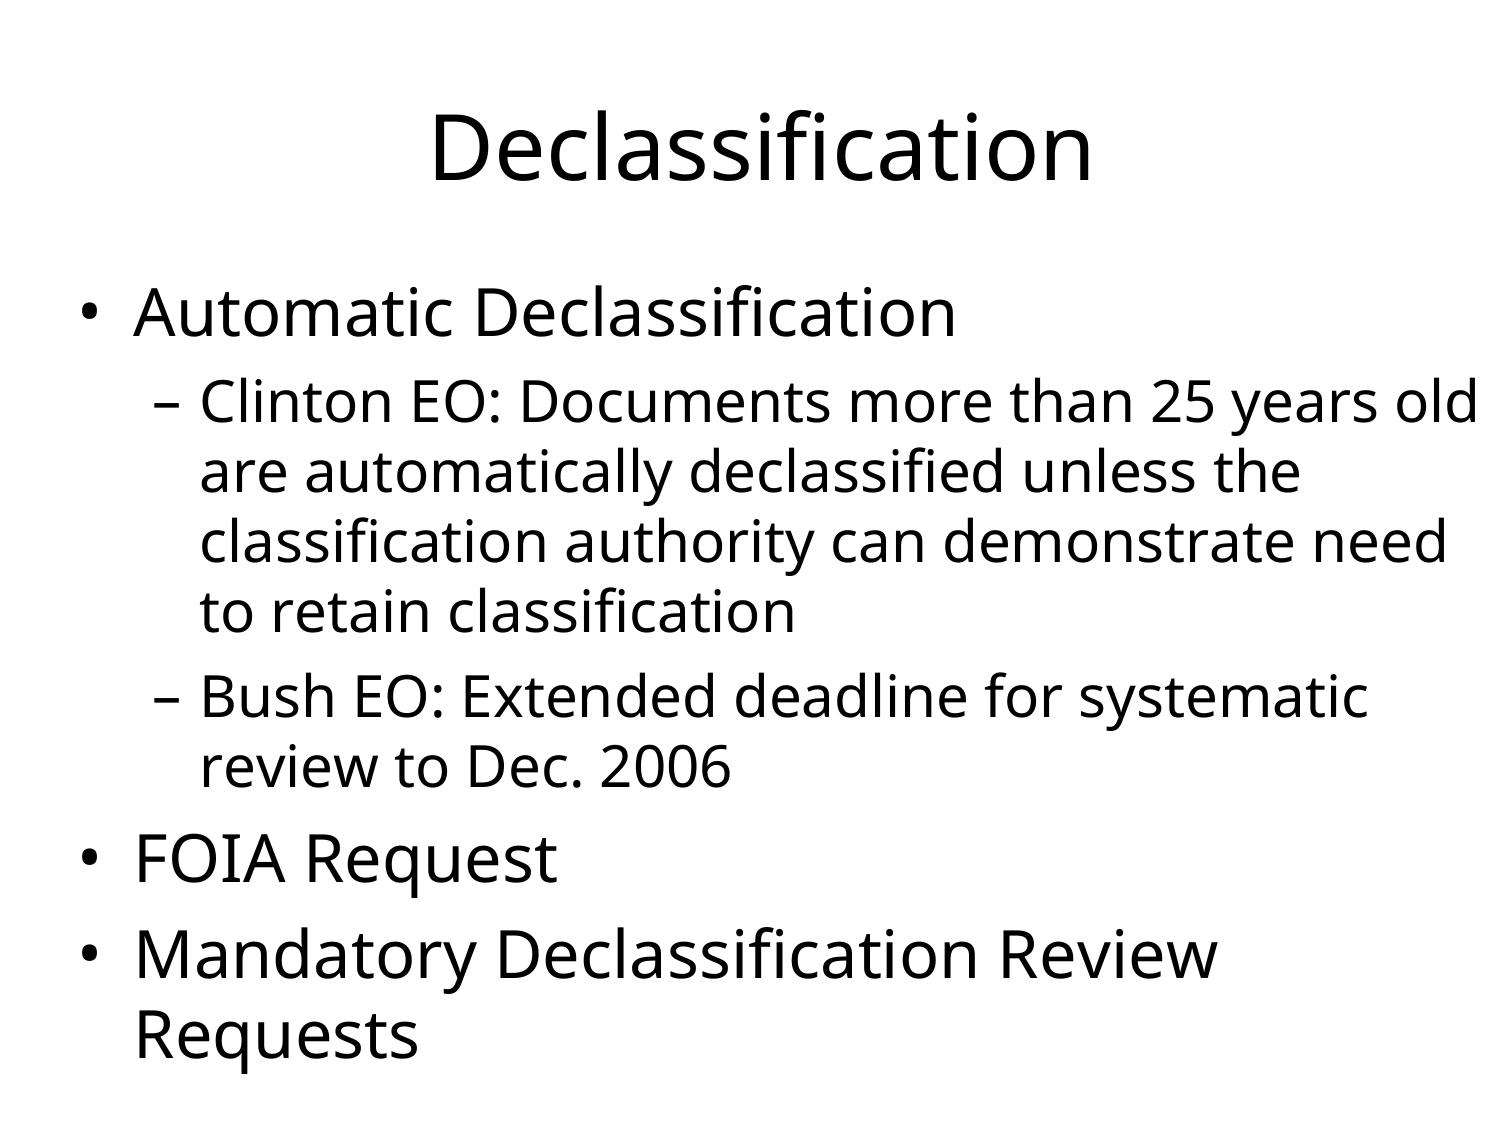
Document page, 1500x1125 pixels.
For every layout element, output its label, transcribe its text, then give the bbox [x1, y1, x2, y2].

list Automatic Declassification Clinton EO: Documents more than 25 years old are automatically declassified unless the classification authority can demonstrate need to retain classification Bush EO: Extended deadline for systematic review to Dec. 2006 FOIA Request Mandatory Declassification Review Requests [62, 262, 1500, 1125]
title Declassification [125, 49, 1401, 238]
